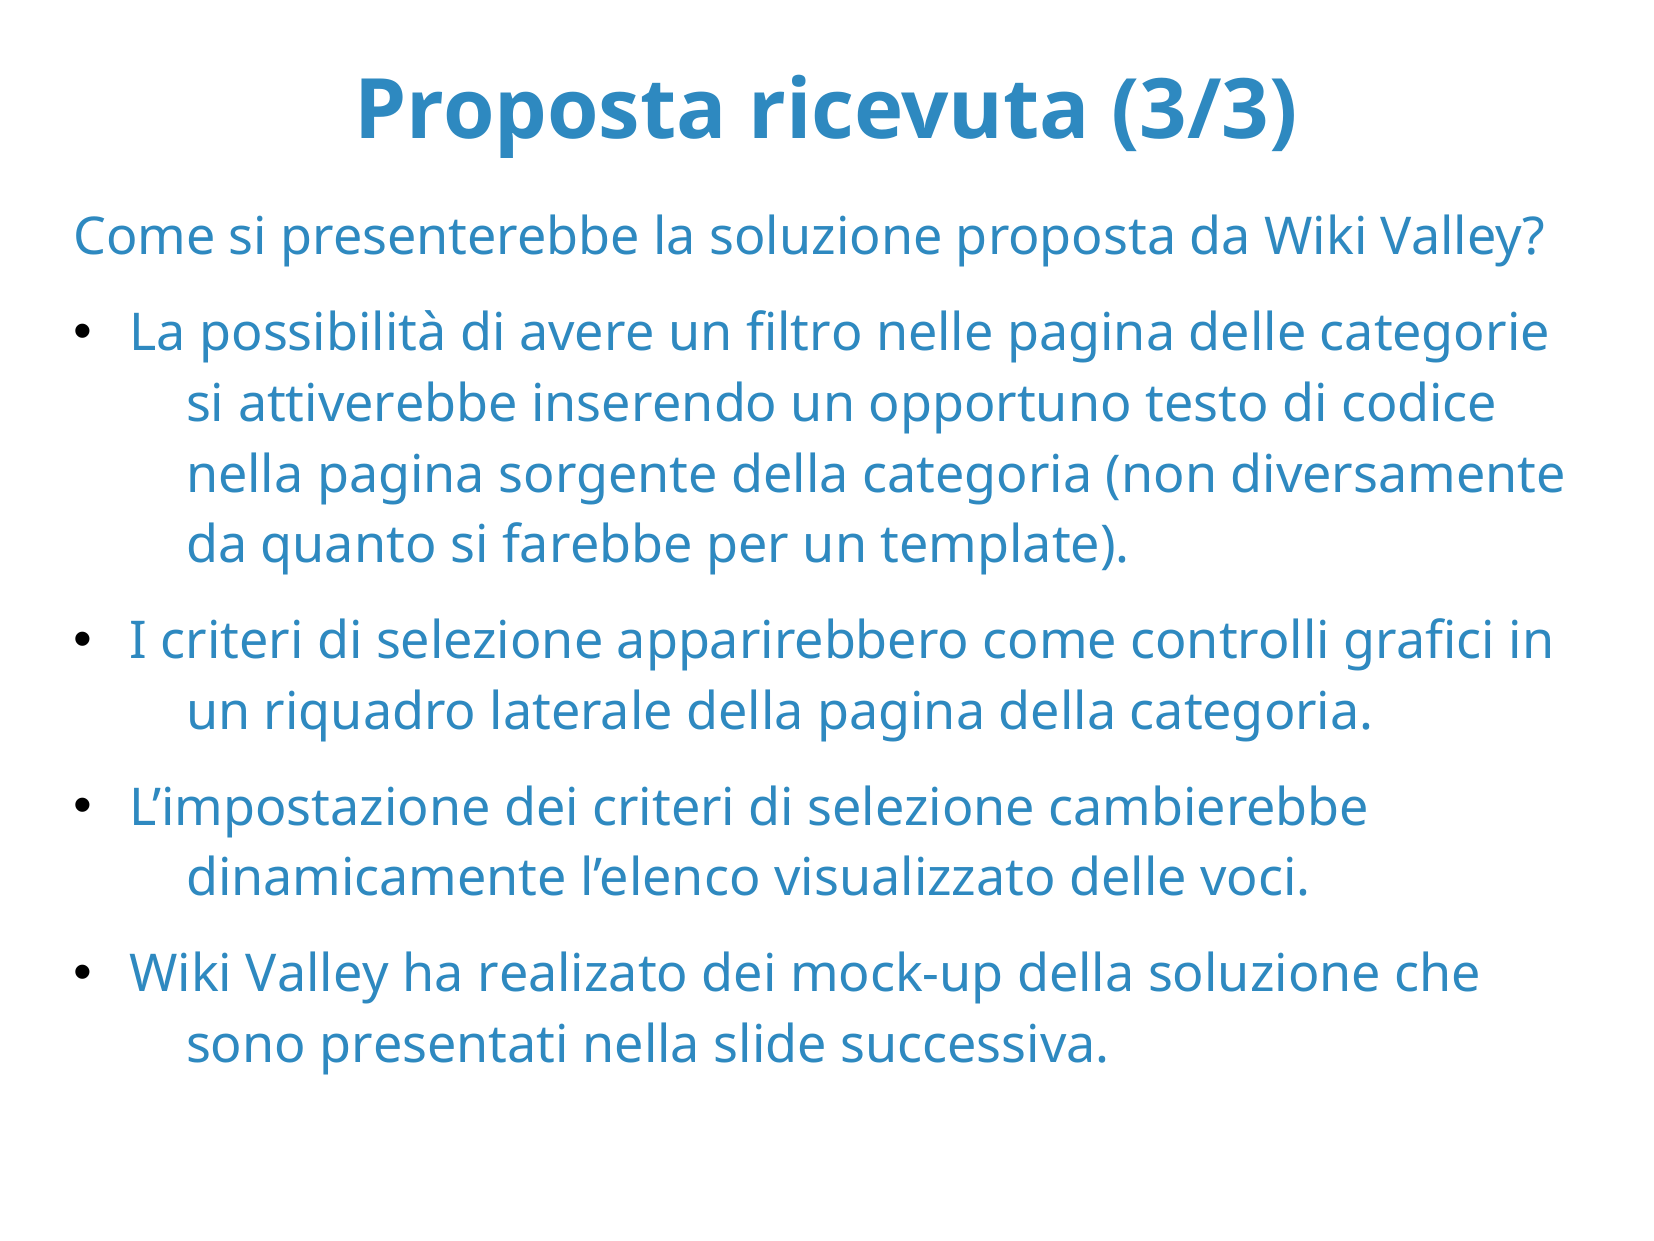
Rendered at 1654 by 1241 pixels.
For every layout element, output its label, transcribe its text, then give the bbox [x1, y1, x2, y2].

text_box Come si presenterebbe la soluzione proposta da Wiki Valley? La possibilità di avere un filtro nelle pagina delle categorie si attiverebbe inserendo un opportuno testo di codice nella pagina sorgente della categoria (non diversamente da quanto si farebbe per un template). I criteri di selezione apparirebbero come controlli grafici in un riquadro laterale della pagina della categoria. L’impostazione dei criteri di selezione cambierebbe dinamicamente l’elenco visualizzato delle voci. Wiki Valley ha realizato dei mock-up della soluzione che sono presentati nella slide successiva. [58, 191, 1595, 1078]
text_box Proposta ricevuta (3/3) [106, 42, 1548, 191]
